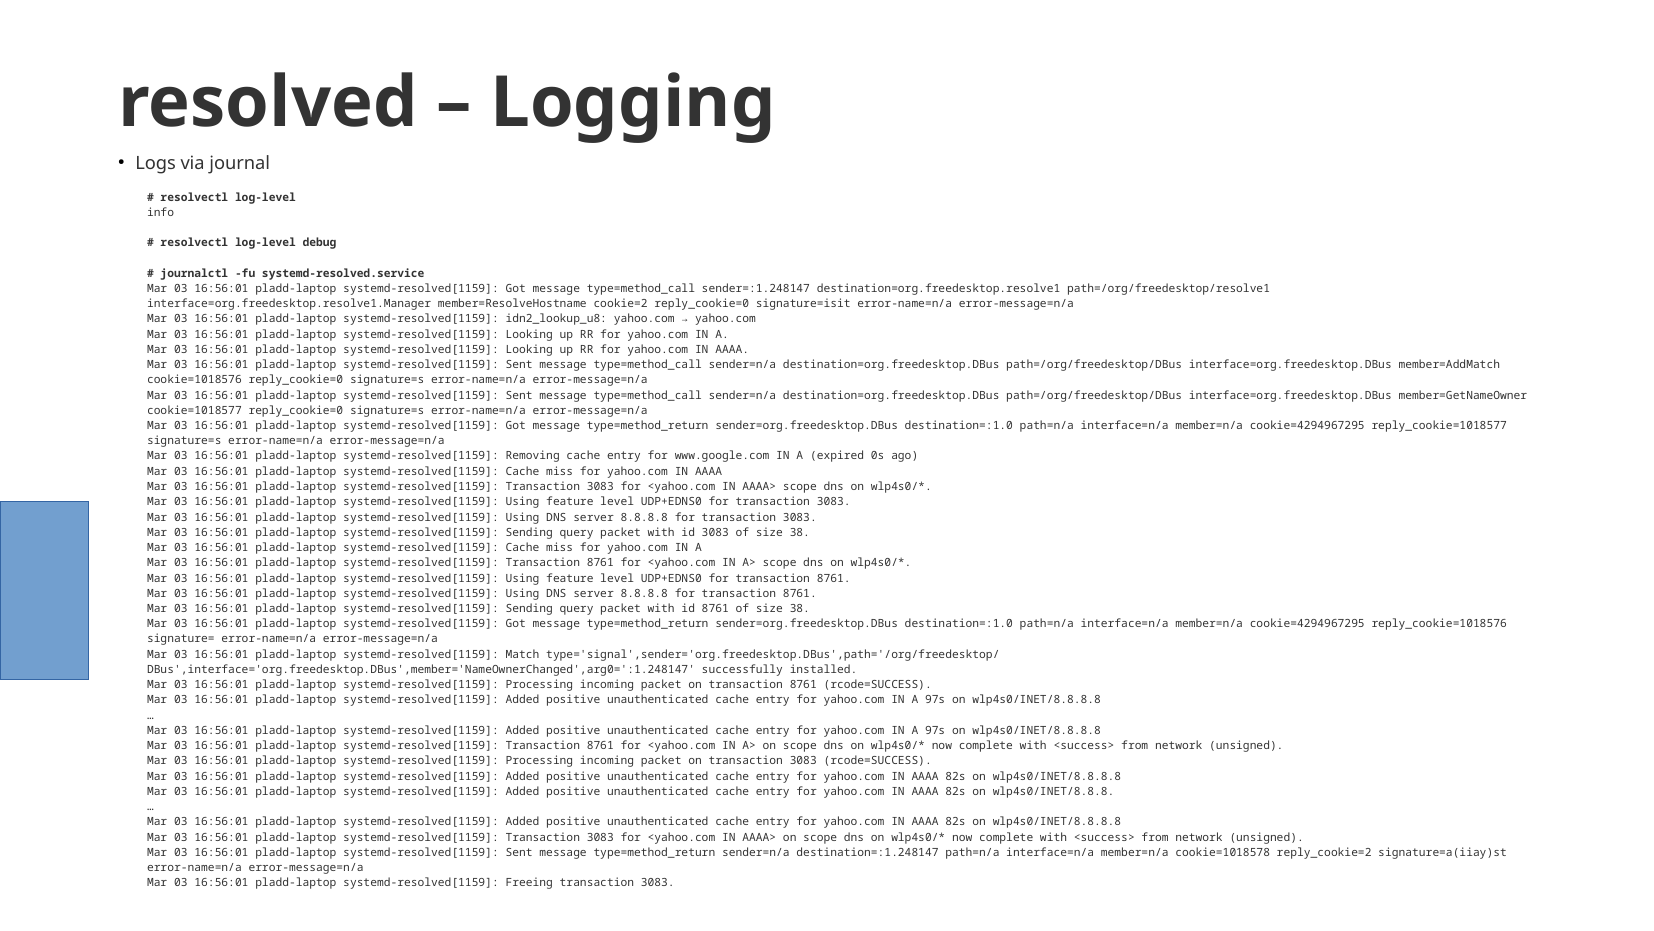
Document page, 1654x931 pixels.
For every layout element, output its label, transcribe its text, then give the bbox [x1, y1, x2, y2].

title resolved – Logging [118, 10, 1536, 150]
list Logs via journal # resolvectl log-level info # resolvectl log-level debug # journalctl -fu systemd-resolved.service Mar 03 16:56:01 pladd-laptop systemd-resolved[1159]: Got message type=method_call sender=:1.248147 destination=org.freedesktop.resolve1 path=/org/freedesktop/resolve1 interface=org.freedesktop.resolve1.Manager member=ResolveHostname cookie=2 reply_cookie=0 signature=isit error-name=n/a error-message=n/a Mar 03 16:56:01 pladd-laptop systemd-resolved[1159]: idn2_lookup_u8: yahoo.com → yahoo.com Mar 03 16:56:01 pladd-laptop systemd-resolved[1159]: Looking up RR for yahoo.com IN A. Mar 03 16:56:01 pladd-laptop systemd-resolved[1159]: Looking up RR for yahoo.com IN AAAA. Mar 03 16:56:01 pladd-laptop systemd-resolved[1159]: Sent message type=method_call sender=n/a destination=org.freedesktop.DBus path=/org/freedesktop/DBus interface=org.freedesktop.DBus member=AddMatch cookie=1018576 reply_cookie=0 signature=s error-name=n/a error-message=n/a Mar 03 16:56:01 pladd-laptop systemd-resolved[1159]: Sent message type=method_call sender=n/a destination=org.freedesktop.DBus path=/org/freedesktop/DBus interface=org.freedesktop.DBus member=GetNameOwner cookie=1018577 reply_cookie=0 signature=s error-name=n/a error-message=n/a Mar 03 16:56:01 pladd-laptop systemd-resolved[1159]: Got message type=method_return sender=org.freedesktop.DBus destination=:1.0 path=n/a interface=n/a member=n/a cookie=4294967295 reply_cookie=1018577 signature=s error-name=n/a error-message=n/a Mar 03 16:56:01 pladd-laptop systemd-resolved[1159]: Removing cache entry for www.google.com IN A (expired 0s ago) Mar 03 16:56:01 pladd-laptop systemd-resolved[1159]: Cache miss for yahoo.com IN AAAA Mar 03 16:56:01 pladd-laptop systemd-resolved[1159]: Transaction 3083 for <yahoo.com IN AAAA> scope dns on wlp4s0/*. Mar 03 16:56:01 pladd-laptop systemd-resolved[1159]: Using feature level UDP+EDNS0 for transaction 3083. Mar 03 16:56:01 pladd-laptop systemd-resolved[1159]: Using DNS server 8.8.8.8 for transaction 3083. Mar 03 16:56:01 pladd-laptop systemd-resolved[1159]: Sending query packet with id 3083 of size 38. Mar 03 16:56:01 pladd-laptop systemd-resolved[1159]: Cache miss for yahoo.com IN A Mar 03 16:56:01 pladd-laptop systemd-resolved[1159]: Transaction 8761 for <yahoo.com IN A> scope dns on wlp4s0/*. Mar 03 16:56:01 pladd-laptop systemd-resolved[1159]: Using feature level UDP+EDNS0 for transaction 8761. Mar 03 16:56:01 pladd-laptop systemd-resolved[1159]: Using DNS server 8.8.8.8 for transaction 8761. Mar 03 16:56:01 pladd-laptop systemd-resolved[1159]: Sending query packet with id 8761 of size 38. Mar 03 16:56:01 pladd-laptop systemd-resolved[1159]: Got message type=method_return sender=org.freedesktop.DBus destination=:1.0 path=n/a interface=n/a member=n/a cookie=4294967295 reply_cookie=1018576 signature= error-name=n/a error-message=n/a Mar 03 16:56:01 pladd-laptop systemd-resolved[1159]: Match type='signal',sender='org.freedesktop.DBus',path='/org/freedesktop/DBus',interface='org.freedesktop.DBus',member='NameOwnerChanged',arg0=':1.248147' successfully installed. Mar 03 16:56:01 pladd-laptop systemd-resolved[1159]: Processing incoming packet on transaction 8761 (rcode=SUCCESS). Mar 03 16:56:01 pladd-laptop systemd-resolved[1159]: Added positive unauthenticated cache entry for yahoo.com IN A 97s on wlp4s0/INET/8.8.8.8 … Mar 03 16:56:01 pladd-laptop systemd-resolved[1159]: Added positive unauthenticated cache entry for yahoo.com IN A 97s on wlp4s0/INET/8.8.8.8 Mar 03 16:56:01 pladd-laptop systemd-resolved[1159]: Transaction 8761 for <yahoo.com IN A> on scope dns on wlp4s0/* now complete with <success> from network (unsigned). Mar 03 16:56:01 pladd-laptop systemd-resolved[1159]: Processing incoming packet on transaction 3083 (rcode=SUCCESS). Mar 03 16:56:01 pladd-laptop systemd-resolved[1159]: Added positive unauthenticated cache entry for yahoo.com IN AAAA 82s on wlp4s0/INET/8.8.8.8 Mar 03 16:56:01 pladd-laptop systemd-resolved[1159]: Added positive unauthenticated cache entry for yahoo.com IN AAAA 82s on wlp4s0/INET/8.8.8. … Mar 03 16:56:01 pladd-laptop systemd-resolved[1159]: Added positive unauthenticated cache entry for yahoo.com IN AAAA 82s on wlp4s0/INET/8.8.8.8 Mar 03 16:56:01 pladd-laptop systemd-resolved[1159]: Transaction 3083 for <yahoo.com IN AAAA> on scope dns on wlp4s0/* now complete with <success> from network (unsigned). Mar 03 16:56:01 pladd-laptop systemd-resolved[1159]: Sent message type=method_return sender=n/a destination=:1.248147 path=n/a interface=n/a member=n/a cookie=1018578 reply_cookie=2 signature=a(iiay)st error-name=n/a error-message=n/a Mar 03 16:56:01 pladd-laptop systemd-resolved[1159]: Freeing transaction 3083. [118, 150, 1536, 901]
